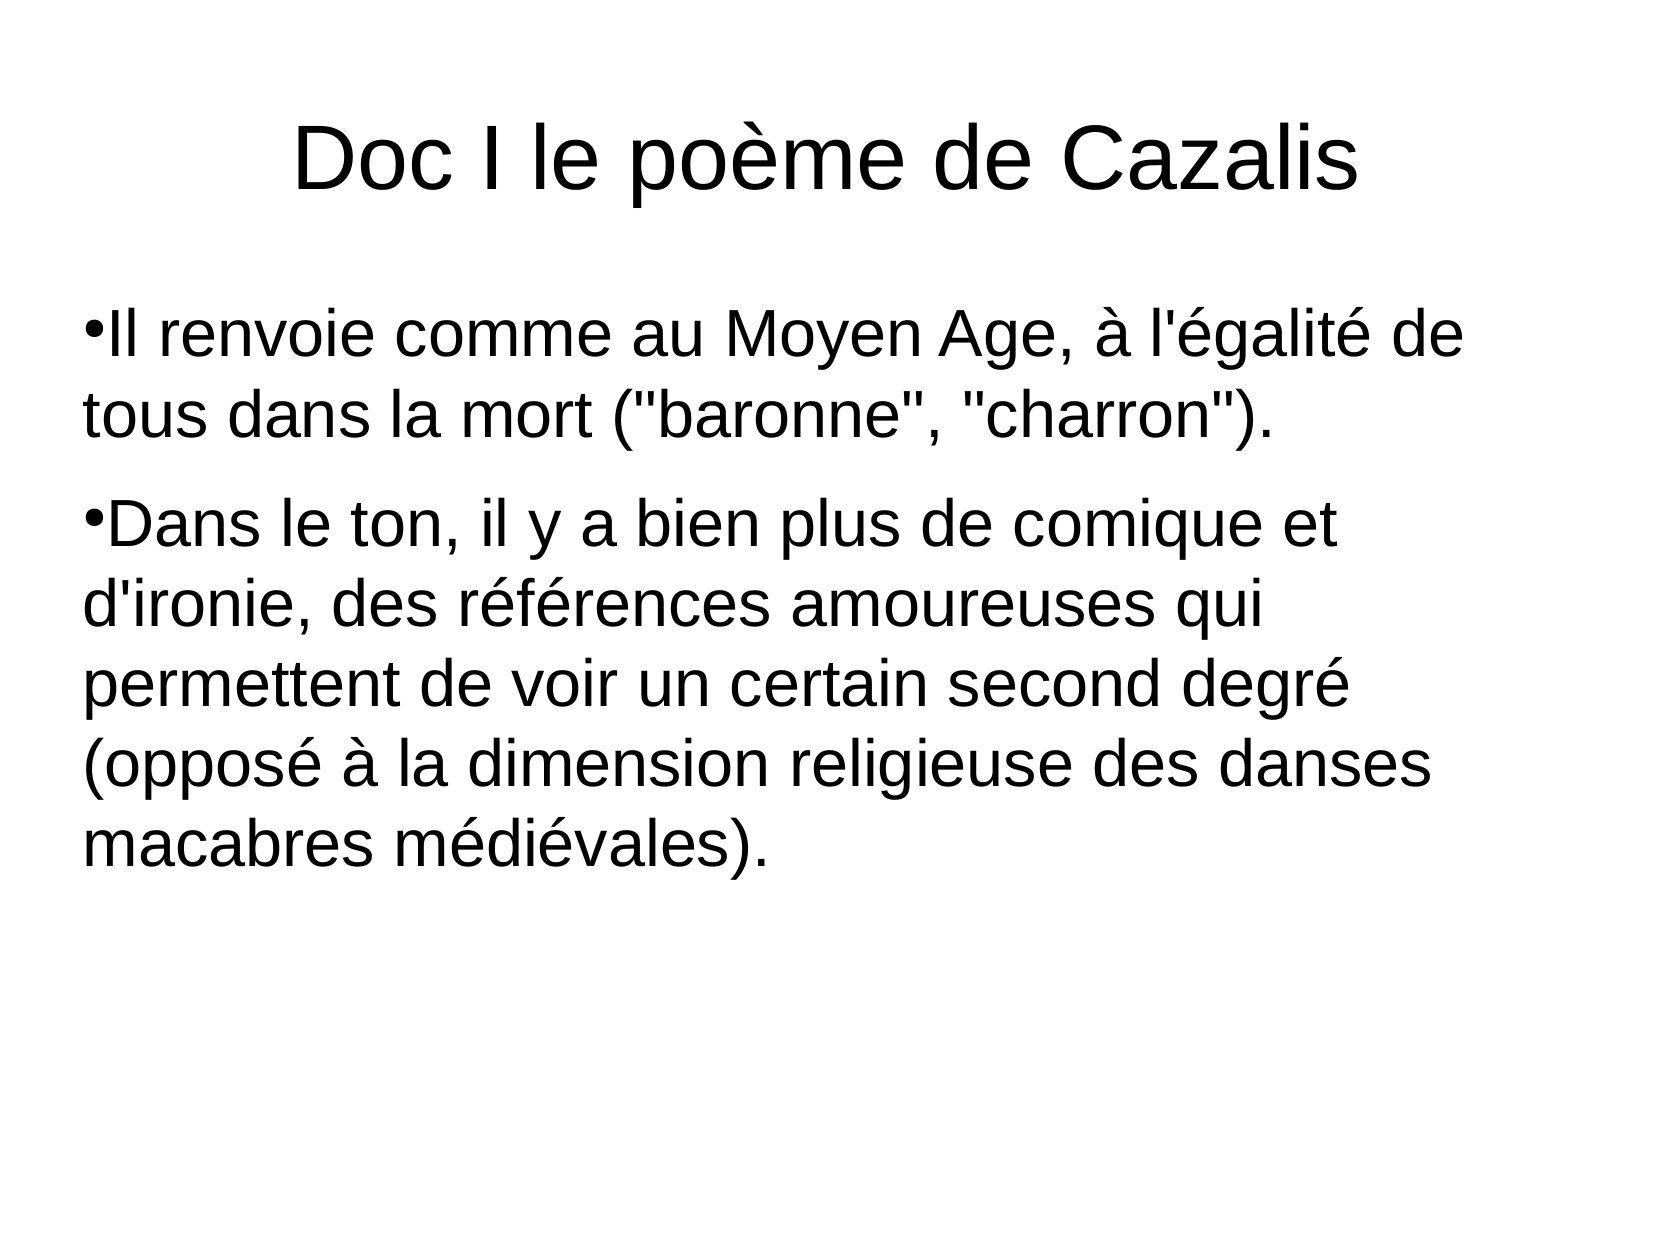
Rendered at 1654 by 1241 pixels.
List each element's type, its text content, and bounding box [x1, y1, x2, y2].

title Doc I le poème de Cazalis [82, 49, 1571, 257]
list Il renvoie comme au Moyen Age, à l'égalité de tous dans la mort ("baronne", "charron"). Dans le ton, il y a bien plus de comique et d'ironie, des références amoureuses qui permettent de voir un certain second degré (opposé à la dimension religieuse des danses macabres médiévales). [82, 290, 1571, 1010]
